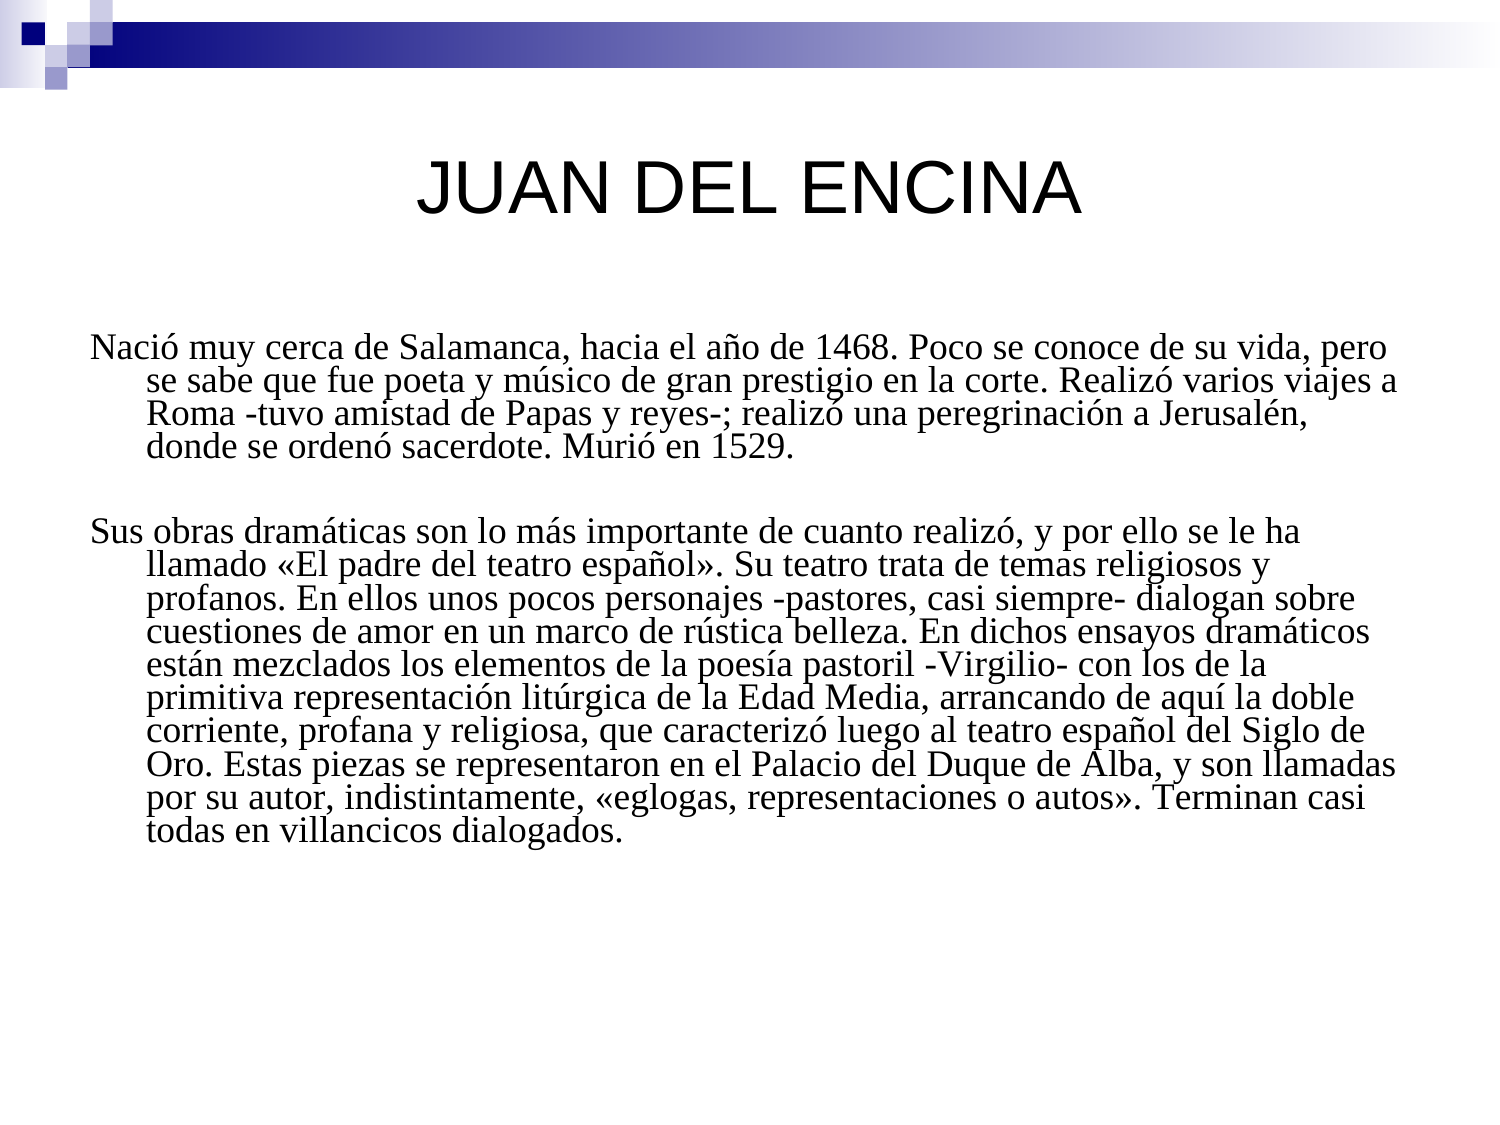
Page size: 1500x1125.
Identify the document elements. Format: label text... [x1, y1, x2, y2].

list Nació muy cerca de Salamanca, hacia el año de 1468. Poco se conoce de su vida, pero se sabe que fue poeta y músico de gran prestigio en la corte. Realizó varios viajes a Roma -tuvo amistad de Papas y reyes-; realizó una peregrinación a Jerusalén, donde se ordenó sacerdote. Murió en 1529. Sus obras dramáticas son lo más importante de cuanto realizó, y por ello se le ha llamado «El padre del teatro español». Su teatro trata de temas religiosos y profanos. En ellos unos pocos personajes -pastores, casi siempre- dialogan sobre cuestiones de amor en un marco de rústica belleza. En dichos ensayos dramáticos están mezclados los elementos de la poesía pastoril -Virgilio- con los de la primitiva representación litúrgica de la Edad Media, arrancando de aquí la doble corriente, profana y religiosa, que caracterizó luego al teatro español del Siglo de Oro. Estas piezas se representaron en el Palacio del Duque de Alba, y son llamadas por su autor, indistintamente, «eglogas, representaciones o autos». Terminan casi todas en villancicos dialogados. [75, 324, 1426, 1045]
title JUAN DEL ENCINA [75, 75, 1426, 301]
